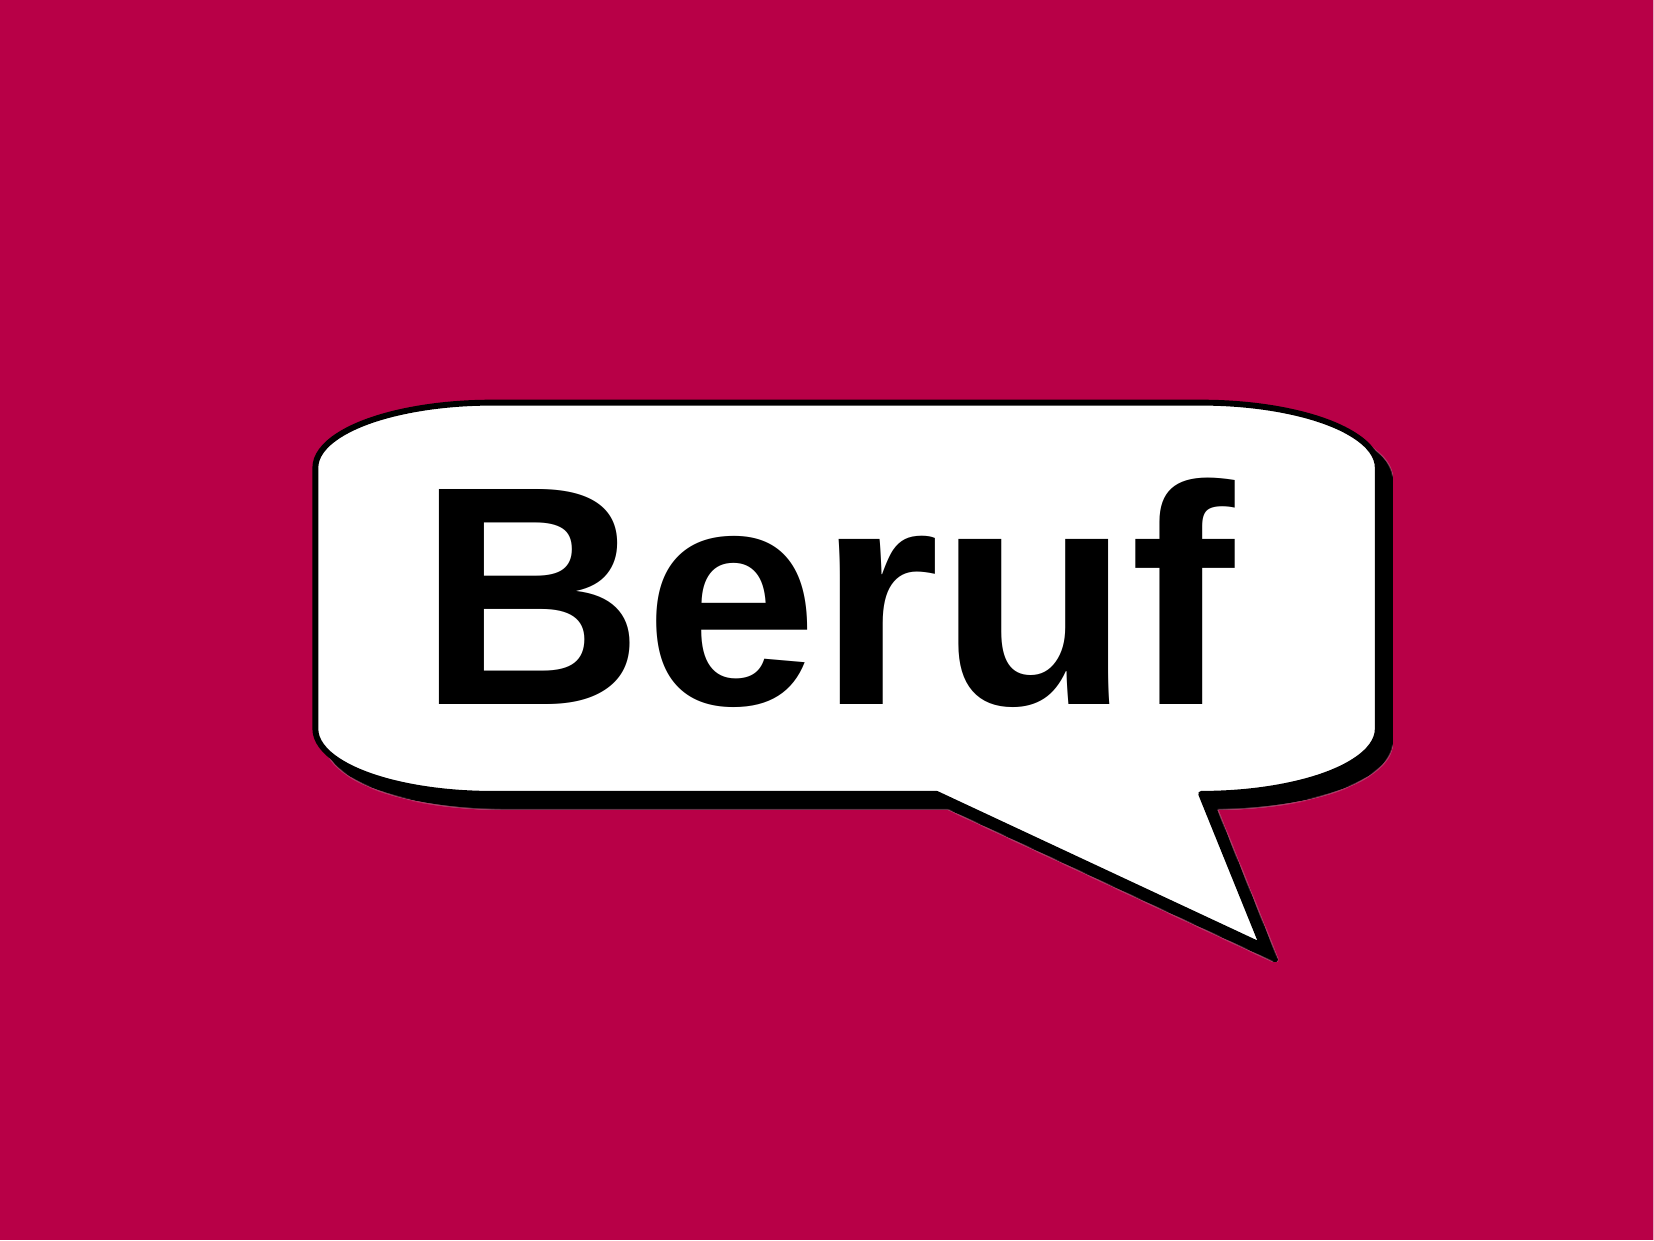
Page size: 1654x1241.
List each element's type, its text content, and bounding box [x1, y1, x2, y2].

text_box [392, 402, 1301, 414]
text_box [315, 448, 323, 748]
text_box [1330, 423, 1378, 774]
text_box Beruf [323, 414, 1330, 794]
text_box [936, 794, 1263, 947]
